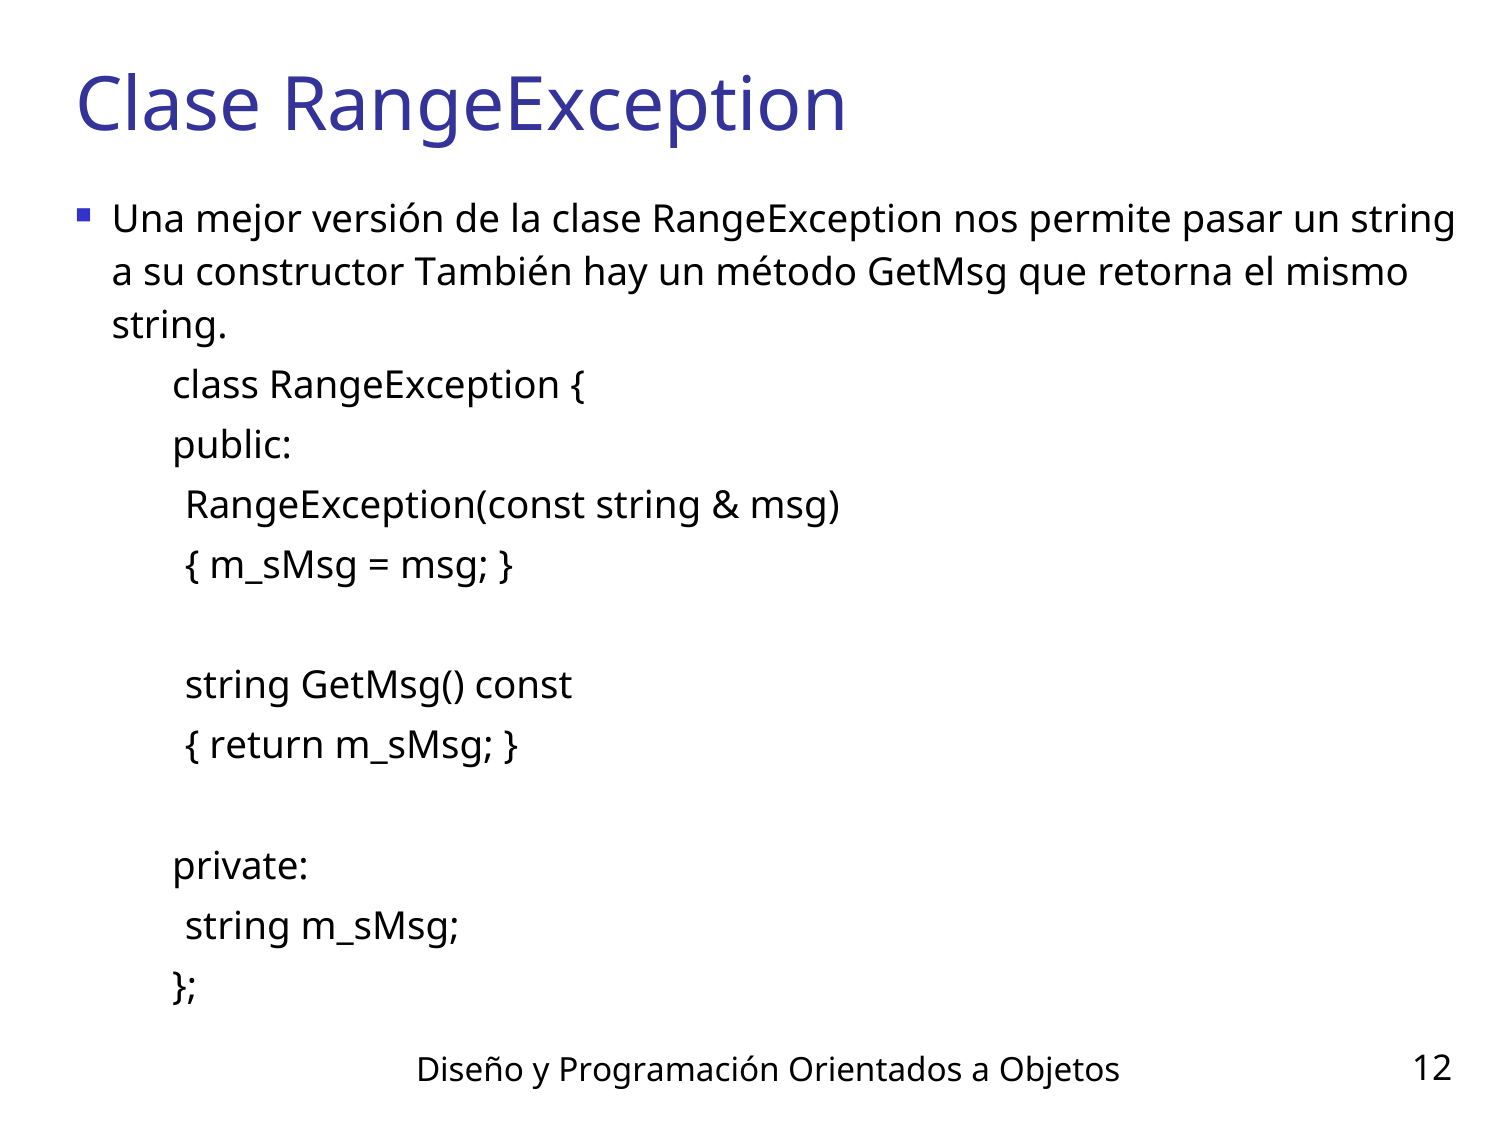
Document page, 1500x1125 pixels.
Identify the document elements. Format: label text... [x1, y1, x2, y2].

list Una mejor versión de la clase RangeException nos permite pasar un string a su constructor También hay un método GetMsg que retorna el mismo string. class RangeException { public: RangeException(const string & msg)‏ { m_sMsg = msg; } string GetMsg() const { return m_sMsg; } private: string m_sMsg; }; [75, 191, 1463, 1013]
title Clase RangeException [75, 19, 1466, 183]
